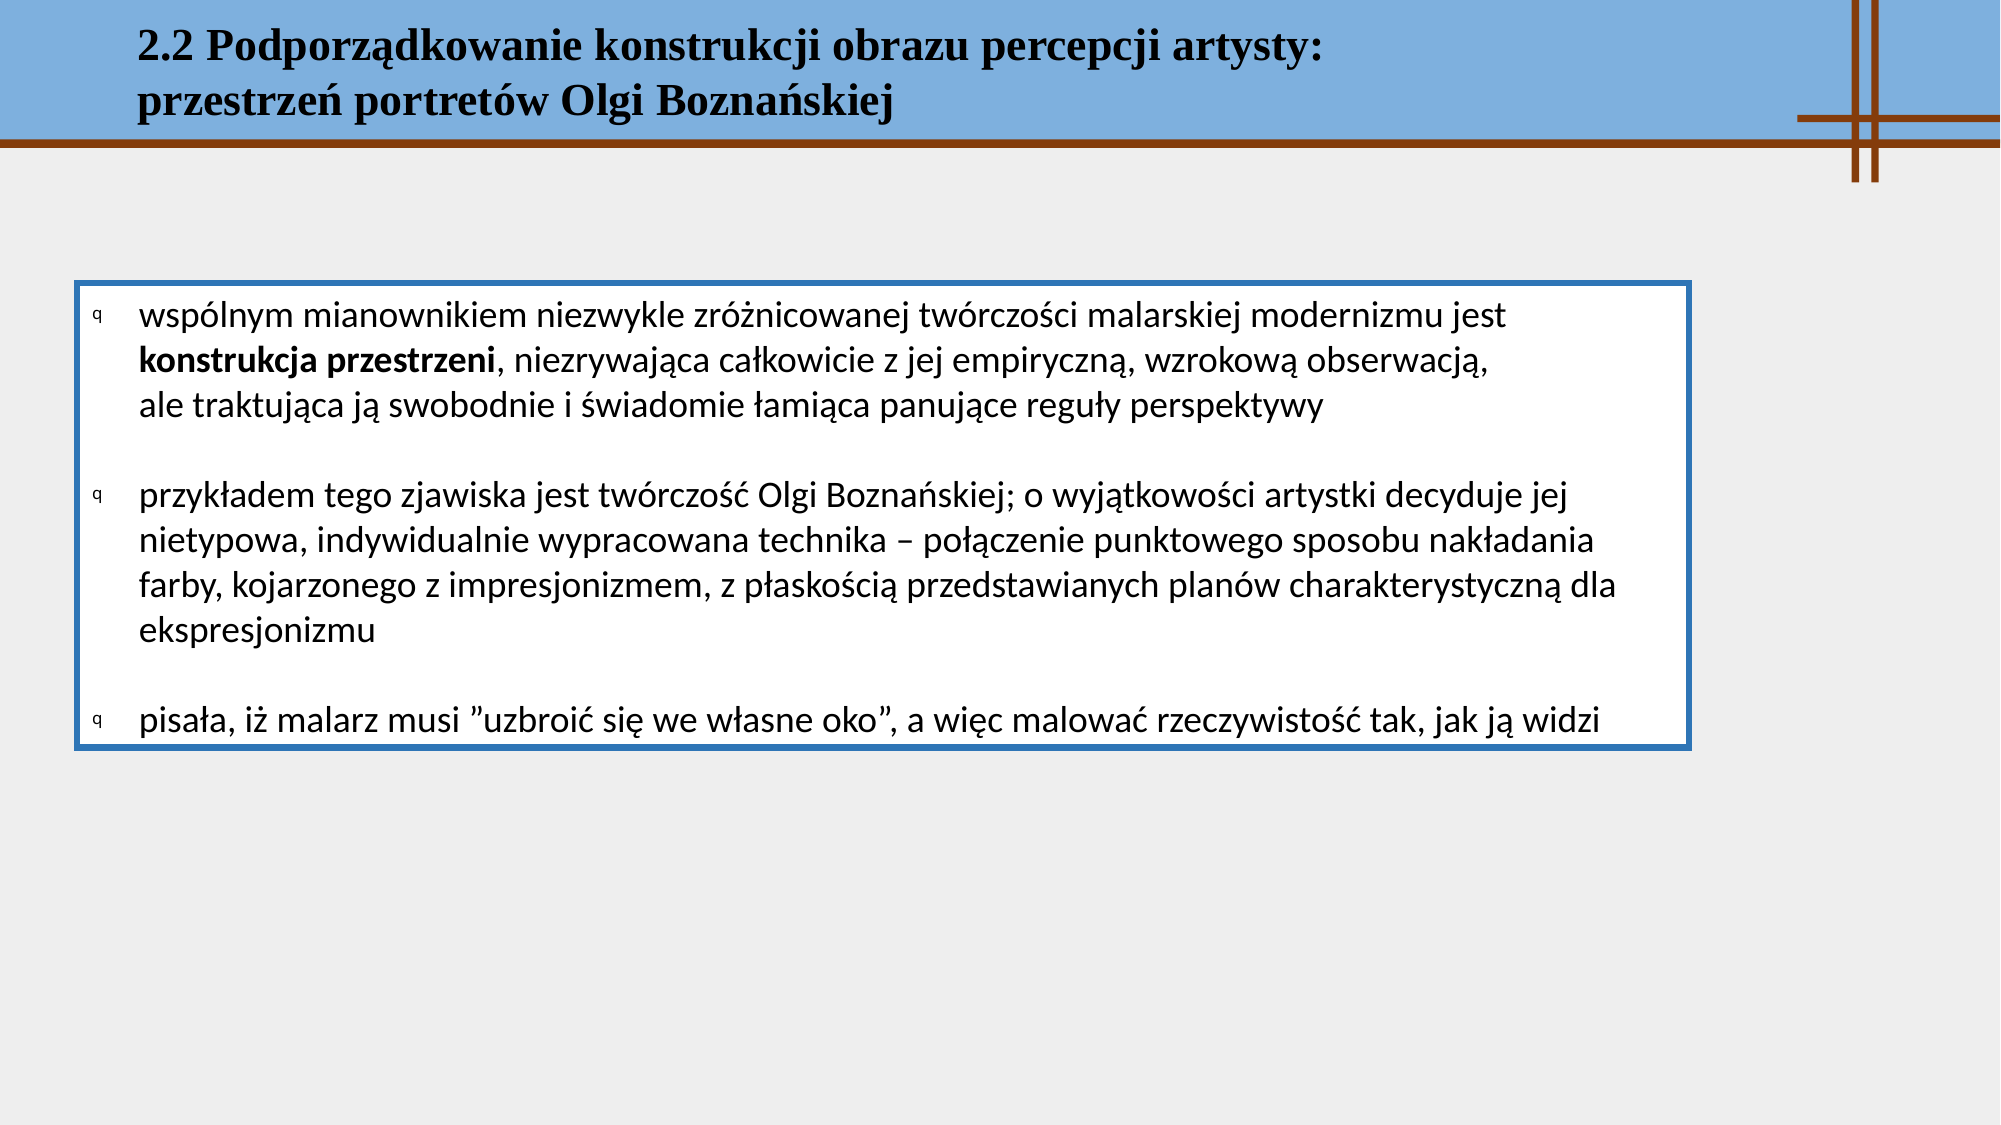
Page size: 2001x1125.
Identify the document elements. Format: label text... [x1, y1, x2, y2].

text_box [0, 0, 2001, 183]
text_box wspólnym mianownikiem niezwykle zróżnicowanej twórczości malarskiej modernizmu jest konstrukcja przestrzeni, niezrywająca całkowicie z jej empiryczną, wzrokową obserwacją, ale traktująca ją swobodnie i świadomie łamiąca panujące reguły perspektywy przykładem tego zjawiska jest twórczość Olgi Boznańskiej; o wyjątkowości artystki decyduje jej nietypowa, indywidualnie wypracowana technika – połączenie punktowego sposobu nakładania farby, kojarzonego z impresjonizmem, z płaskością przedstawianych planów charakterystyczną dla ekspresjonizmu pisała, iż malarz musi ”uzbroić się we własne oko”, a więc malować rzeczywistość tak, jak ją widzi [77, 282, 1689, 748]
text_box 2.2 Podporządkowanie konstrukcji obrazu percepcji artysty: przestrzeń portretów Olgi Boznańskiej [122, 7, 1810, 132]
